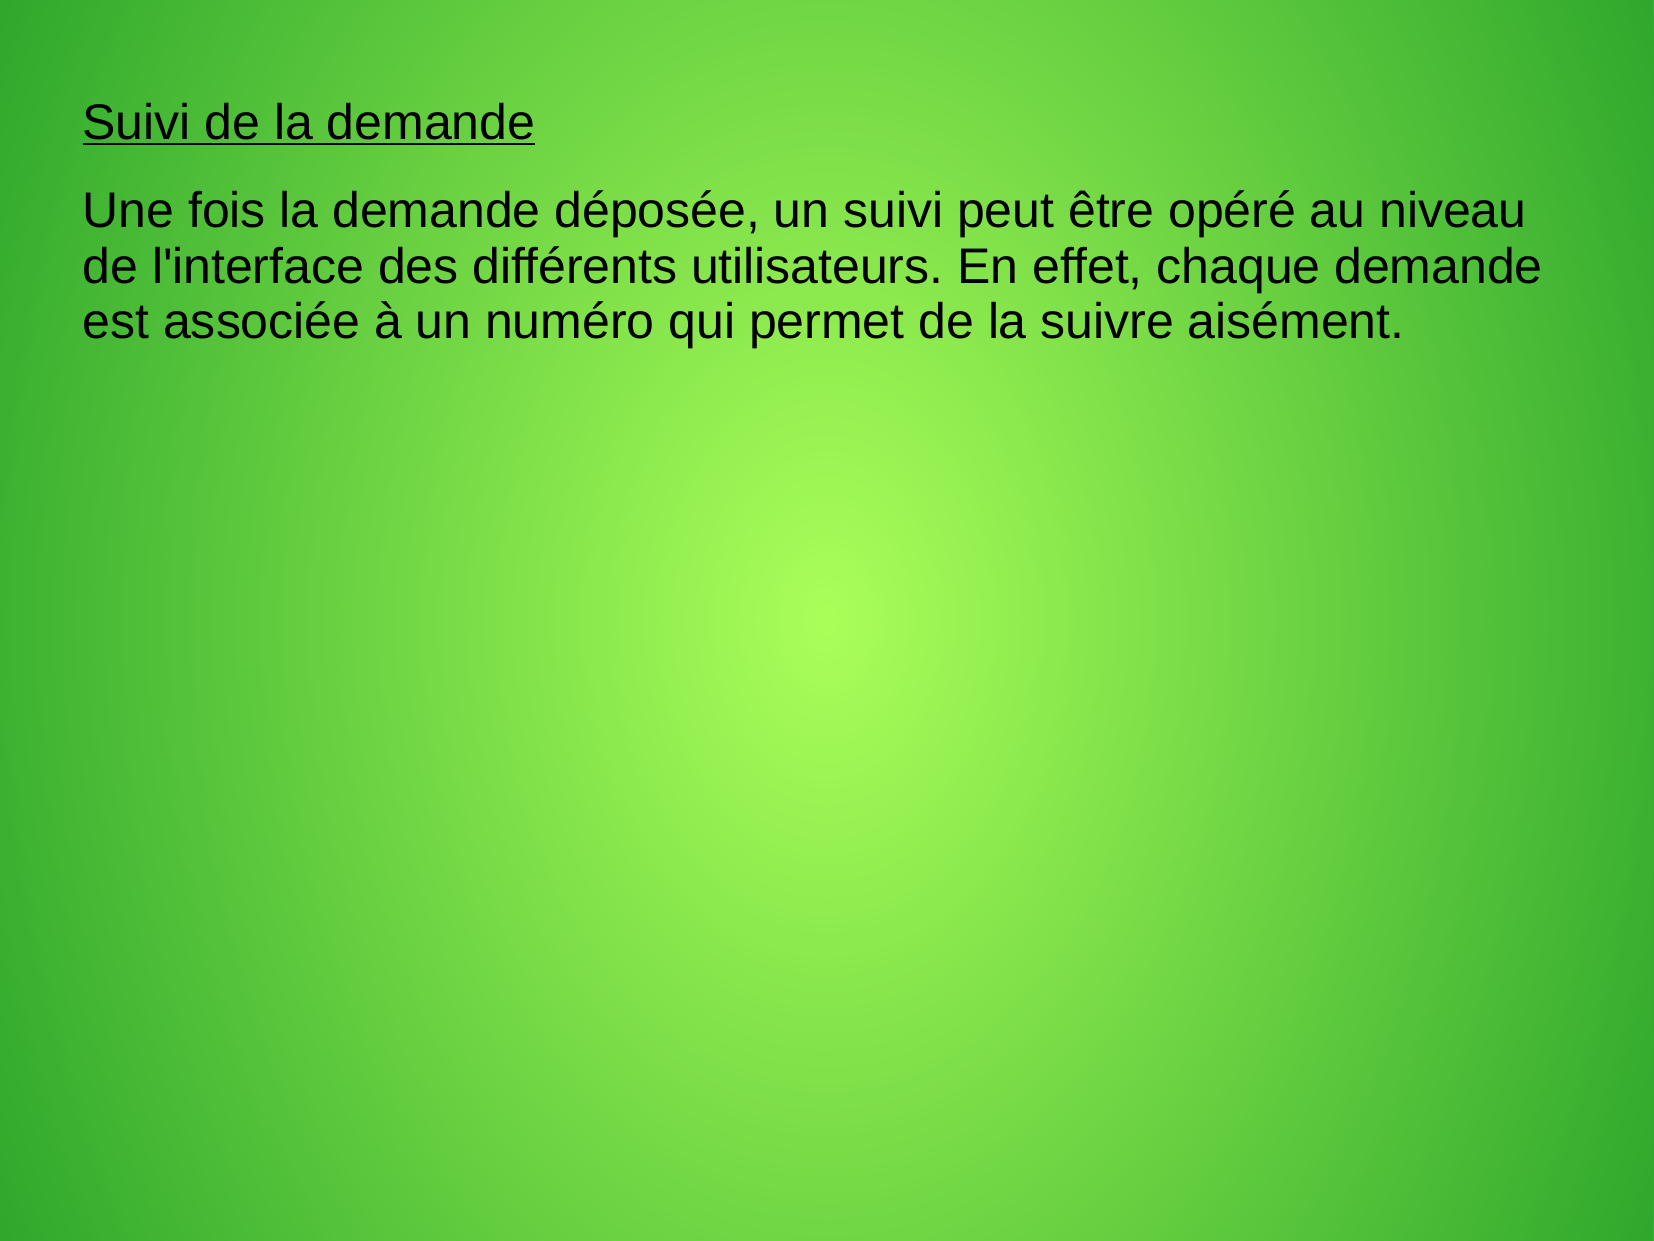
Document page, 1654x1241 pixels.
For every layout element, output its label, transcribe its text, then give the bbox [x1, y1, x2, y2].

list Suivi de la demande Une fois la demande déposée, un suivi peut être opéré au niveau de l'interface des différents utilisateurs. En effet, chaque demande est associée à un numéro qui permet de la suivre aisément. [82, 94, 1571, 1019]
